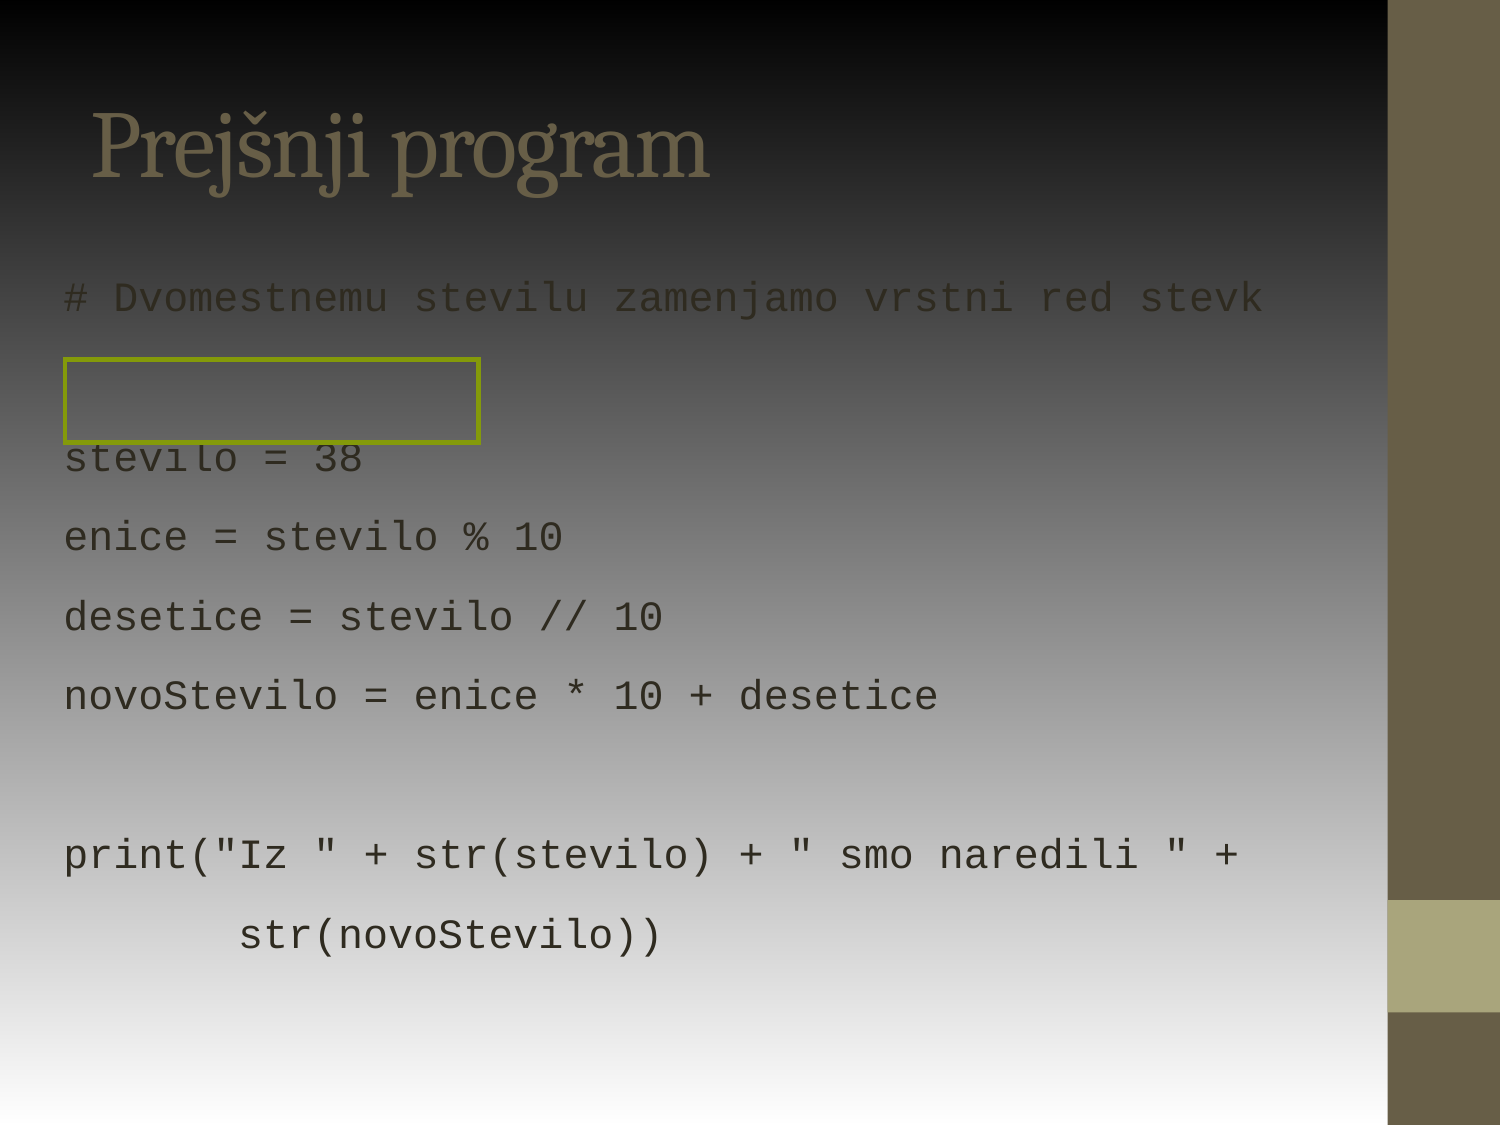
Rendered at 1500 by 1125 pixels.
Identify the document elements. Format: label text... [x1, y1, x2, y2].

list # Dvomestnemu stevilu zamenjamo vrstni red stevk stevilo = 38 enice = stevilo % 10 desetice = stevilo // 10 novoStevilo = enice * 10 + desetice print("Iz " + str(stevilo) + " smo naredili " + str(novoStevilo)) [29, 262, 1353, 1050]
title Prejšnji program [75, 45, 1325, 233]
